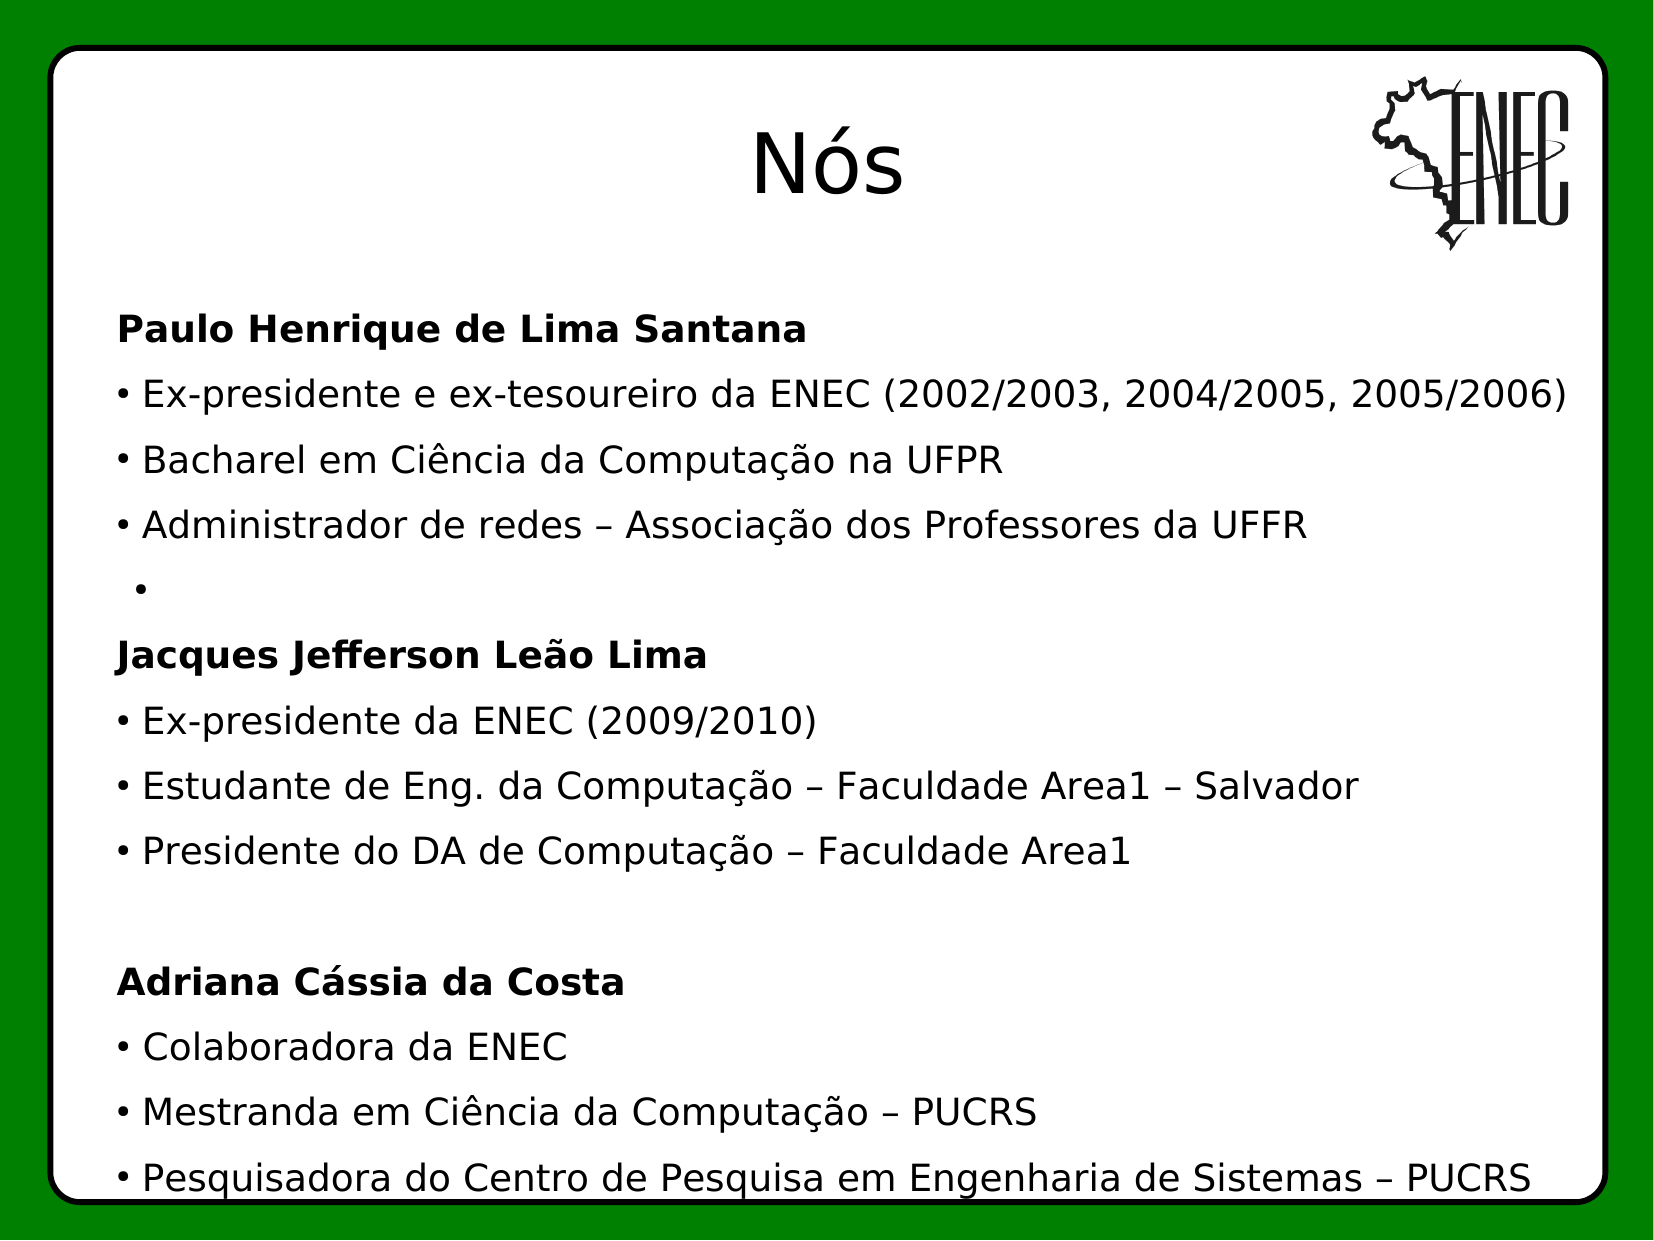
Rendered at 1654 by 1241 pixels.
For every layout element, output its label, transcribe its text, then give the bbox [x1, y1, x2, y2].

title Nós [121, 61, 1534, 269]
list Paulo Henrique de Lima Santana Ex-presidente e ex-tesoureiro da ENEC (2002/2003, 2004/2005, 2005/2006) Bacharel em Ciência da Computação na UFPR Administrador de redes – Associação dos Professores da UFFR Jacques Jefferson Leão Lima Ex-presidente da ENEC (2009/2010) Estudante de Eng. da Computação – Faculdade Area1 – Salvador Presidente do DA de Computação – Faculdade Area1 Adriana Cássia da Costa Colaboradora da ENEC Mestranda em Ciência da Computação – PUCRS Pesquisadora do Centro de Pesquisa em Engenharia de Sistemas – PUCRS [116, 286, 1597, 1179]
picture [1367, 71, 1574, 273]
